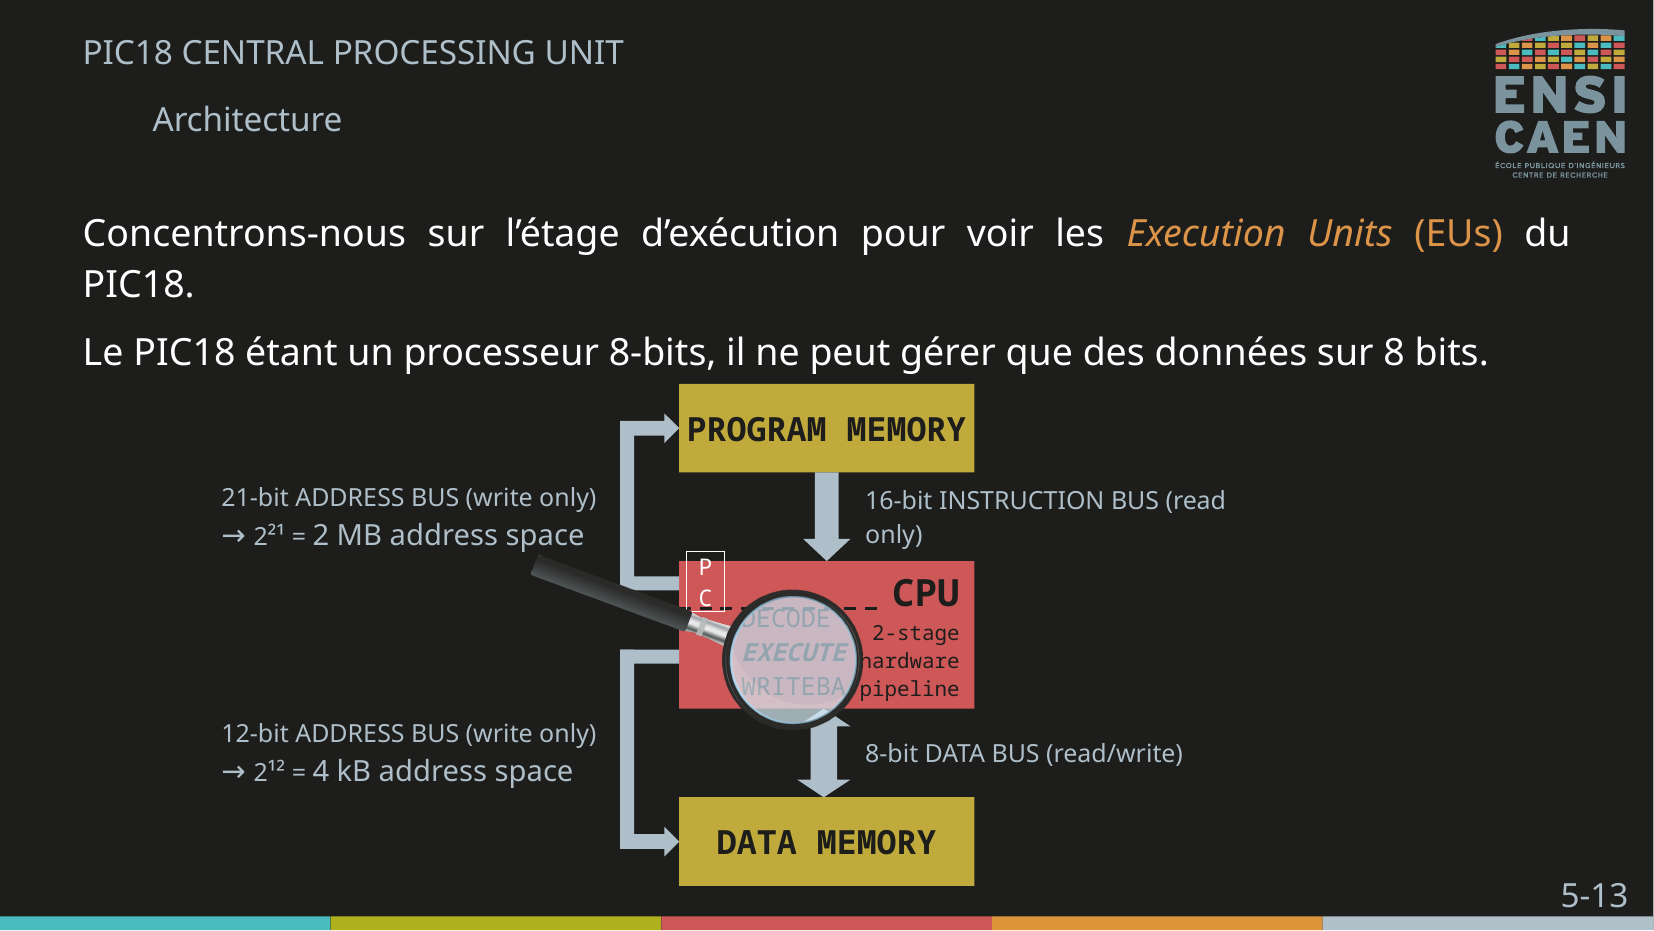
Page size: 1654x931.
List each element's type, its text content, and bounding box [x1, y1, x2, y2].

text_box 12-bit ADDRESS BUS (write only) → 2¹² = 4 kB address space [206, 708, 621, 798]
text_box DATA MEMORY [679, 797, 975, 886]
text_box 21-bit ADDRESS BUS (write only) → 2²¹ = 2 MB address space [206, 472, 621, 562]
text_box 8-bit DATA BUS (read/write) [850, 708, 1294, 798]
title PIC18 CENTRAL PROCESSING UNIT Architecture [82, 0, 1467, 148]
text_box CPU 2-stage hardware pipeline [875, 562, 975, 708]
text_box [803, 472, 850, 555]
text_box 16-bit INSTRUCTION BUS (read only) [850, 472, 1294, 562]
text_box FETCH DECODE EXECUTE WRITEBACK [863, 562, 875, 708]
text_box PROGRAM MEMORY [679, 383, 975, 473]
text_box [797, 730, 850, 798]
text_box [620, 730, 680, 857]
text_box [620, 413, 680, 555]
list Concentrons-nous sur l’étage d’exécution pour voir les Execution Units (EUs) du PIC18. Le PIC18 étant un processeur 8-bits, il ne peut gérer que des données sur 8 bits. [82, 206, 1571, 916]
picture [531, 555, 863, 730]
